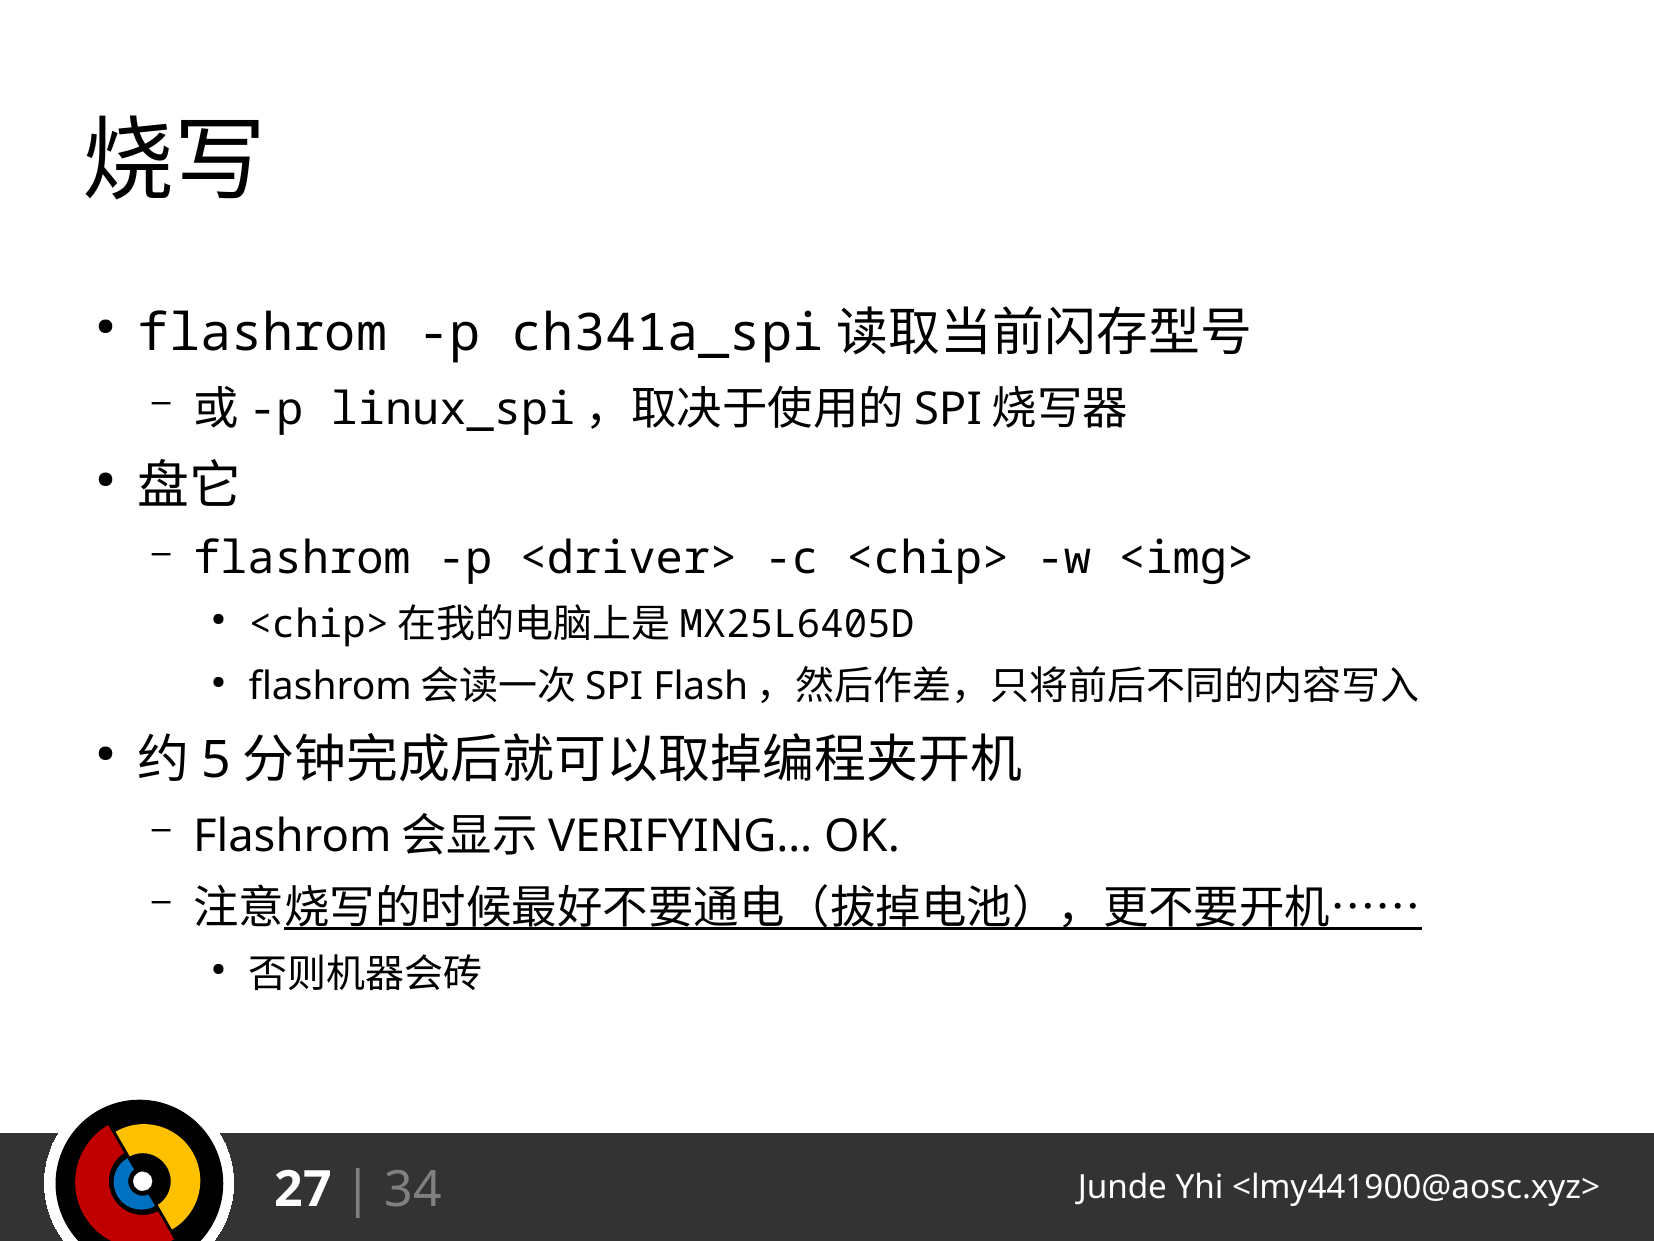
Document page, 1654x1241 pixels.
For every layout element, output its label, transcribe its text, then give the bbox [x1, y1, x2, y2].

title 烧写 [82, 49, 1571, 257]
list flashrom -p ch341a_spi读取当前闪存型号 或-p linux_spi，取决于使用的SPI烧写器 盘它 flashrom -p <driver> -c <chip> -w <img> <chip>在我的电脑上是MX25L6405D flashrom会读一次SPI Flash，然后作差，只将前后不同的内容写入 约5分钟完成后就可以取掉编程夹开机 Flashrom会显示VERIFYING… OK. 注意烧写的时候最好不要通电（拔掉电池），更不要开机…… 否则机器会砖 [82, 290, 1571, 1010]
